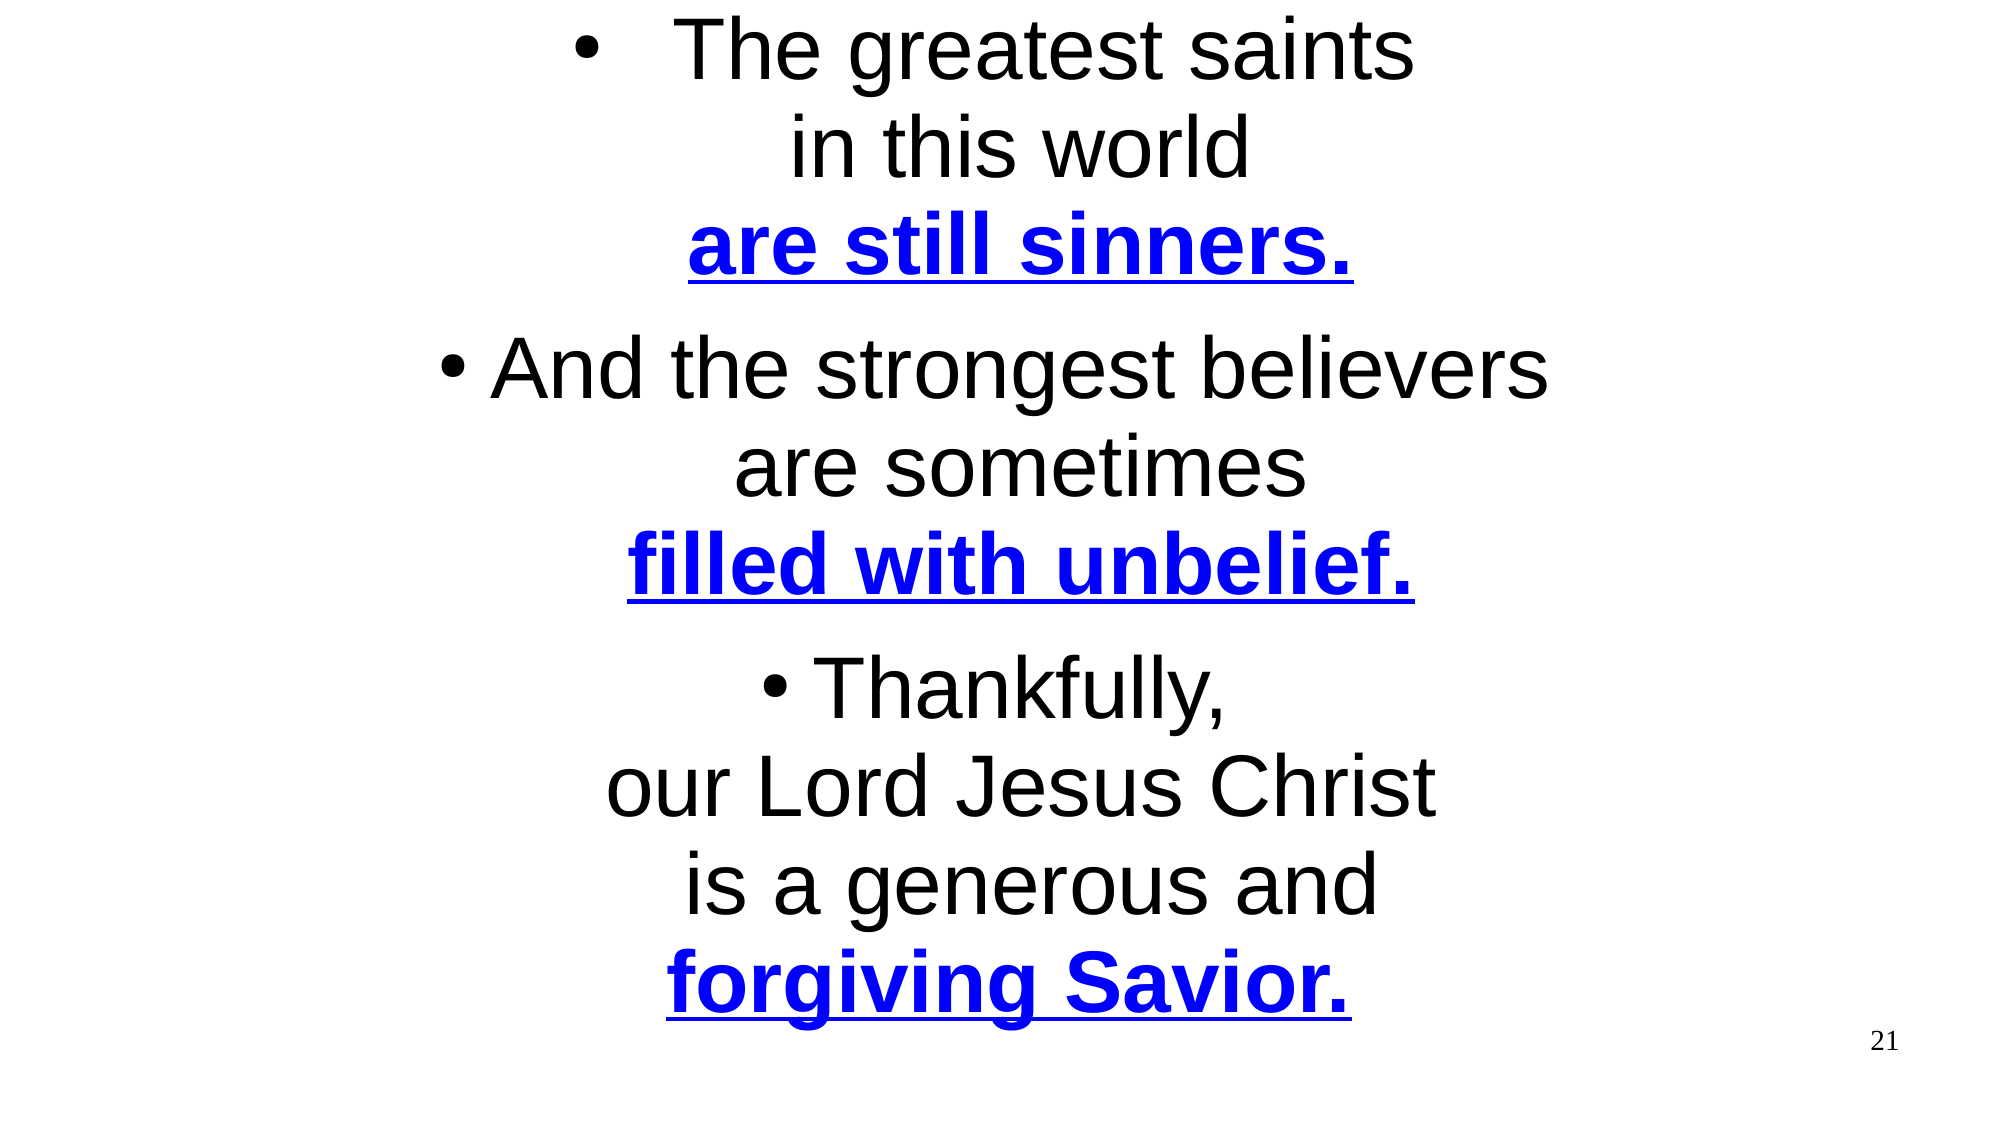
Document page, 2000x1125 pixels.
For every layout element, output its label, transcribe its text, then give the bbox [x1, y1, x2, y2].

list The greatest saints in this world are still sinners. And the strongest believers are sometimes filled with unbelief. Thankfully, our Lord Jesus Christ is a generous and forgiving Savior. [0, 0, 1996, 1123]
